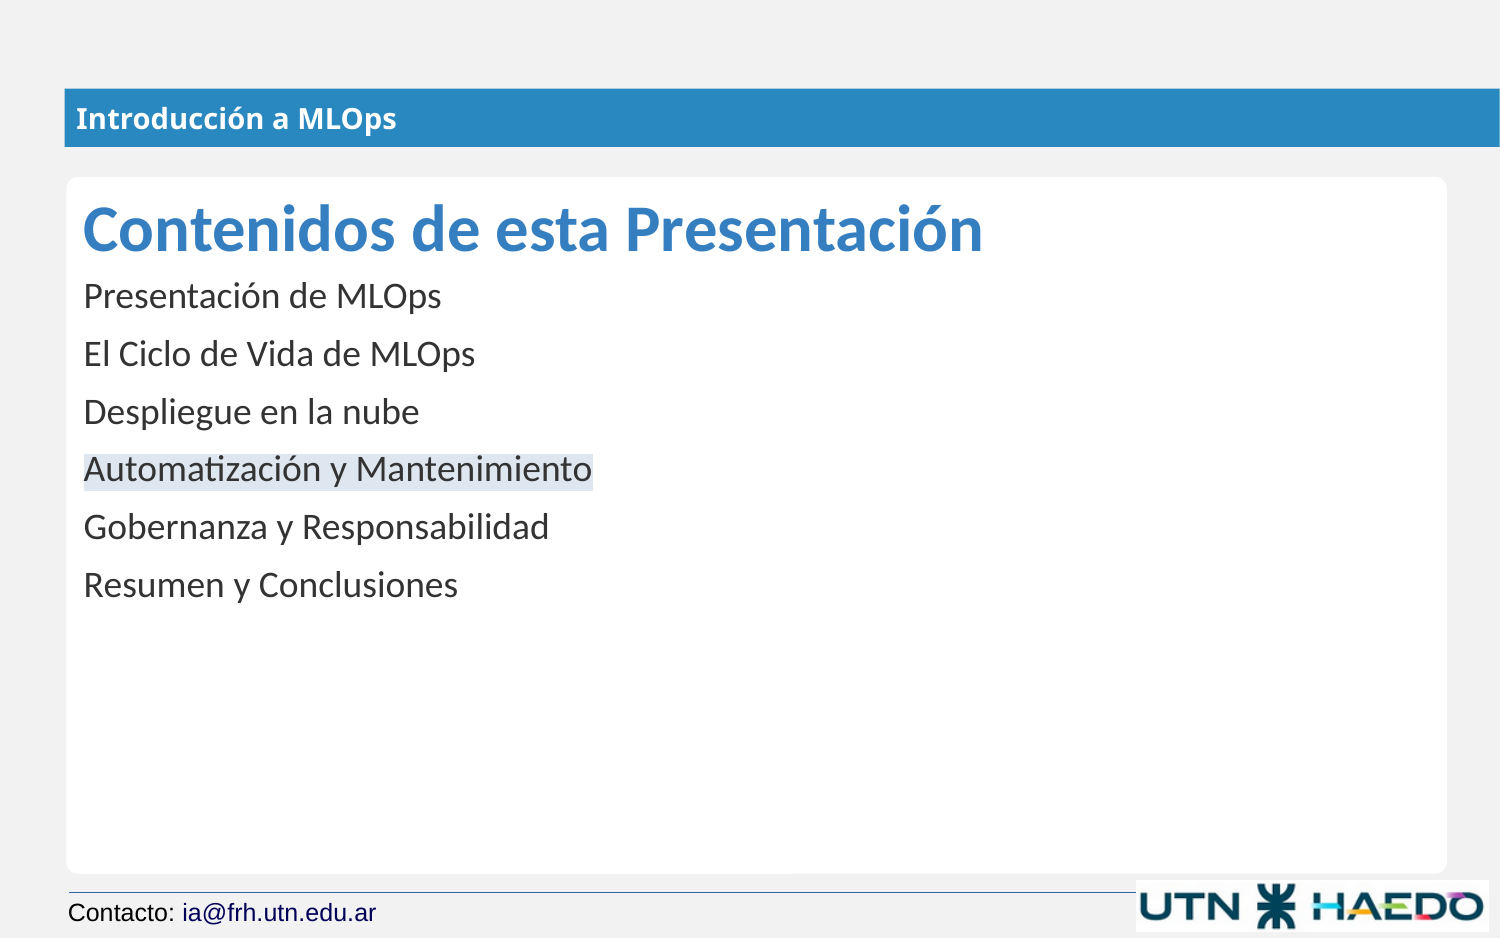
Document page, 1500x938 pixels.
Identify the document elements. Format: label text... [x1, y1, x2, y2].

picture [1441, 880, 1489, 932]
text_box Introducción a MLOps [64, 88, 1500, 147]
text_box Contenidos de esta Presentación Presentación de MLOps El Ciclo de Vida de MLOps Despliegue en la nube Automatización y Mantenimiento Gobernanza y Responsabilidad Resumen y Conclusiones [68, 177, 1441, 938]
